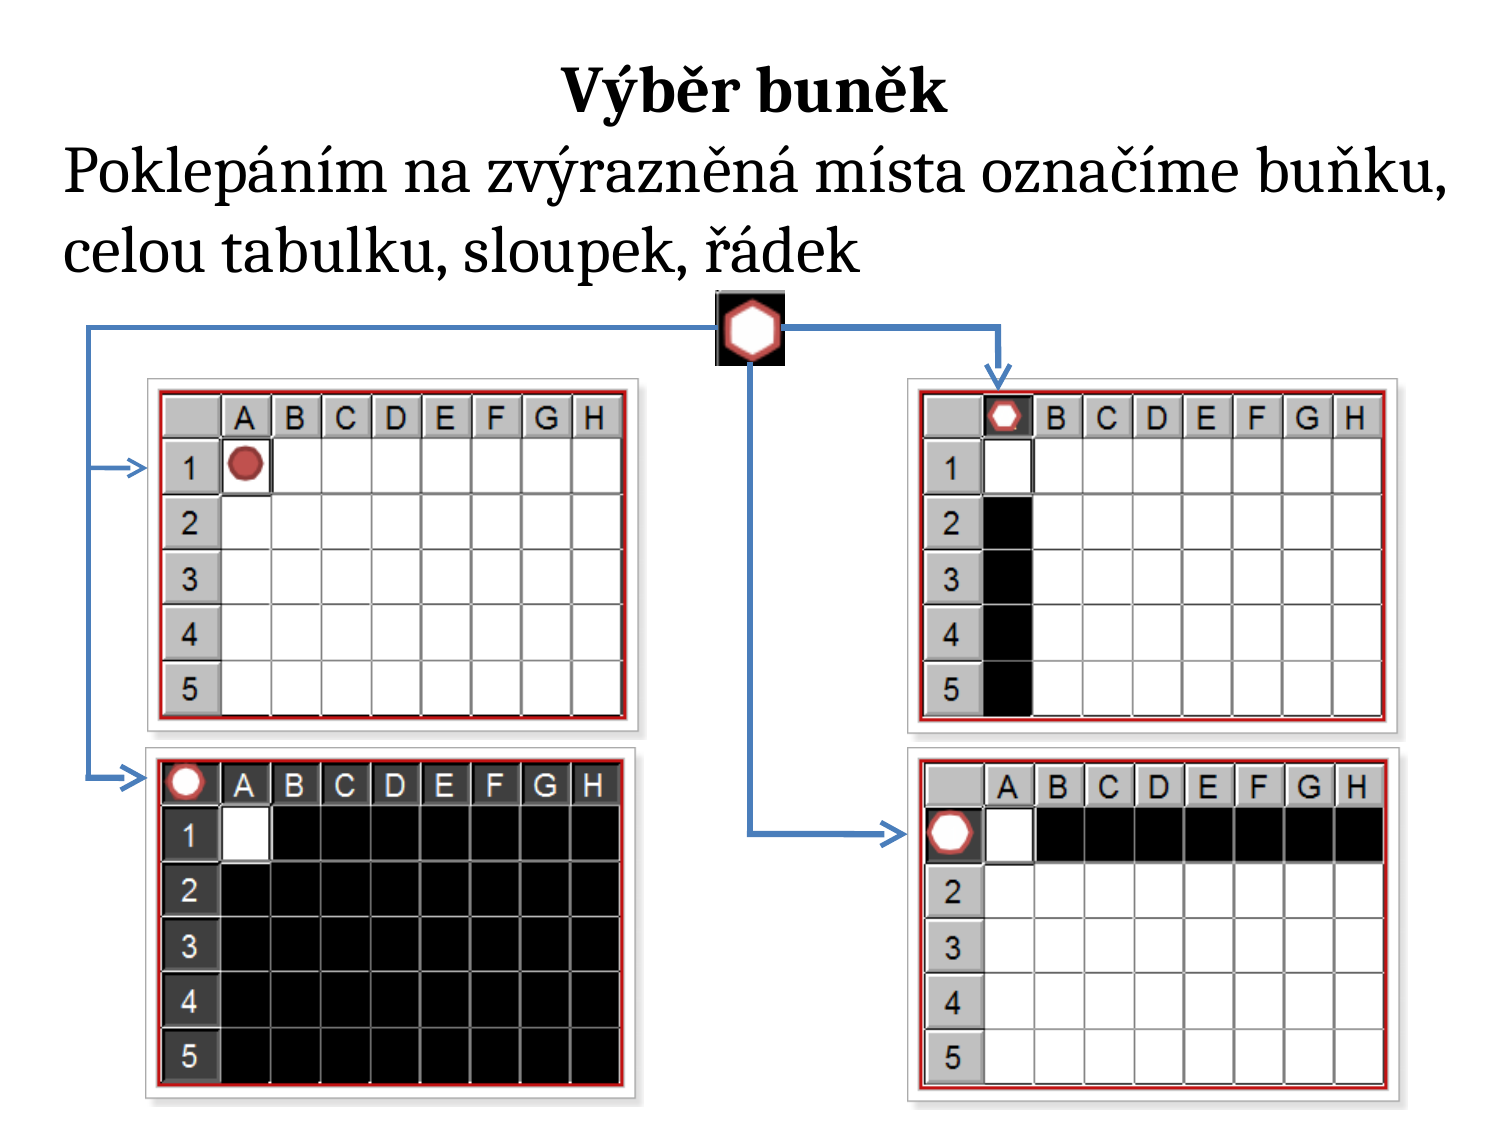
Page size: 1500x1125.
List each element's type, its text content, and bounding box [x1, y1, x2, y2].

picture [907, 747, 1408, 1110]
picture [715, 294, 785, 366]
picture [147, 378, 647, 740]
text_box Výběr buněk [4, 38, 1500, 118]
picture [145, 747, 644, 1107]
picture [907, 378, 1406, 742]
text_box Poklepáním na zvýrazněná místa označíme buňku, celou tabulku, sloupek, řádek [3, 118, 1500, 294]
